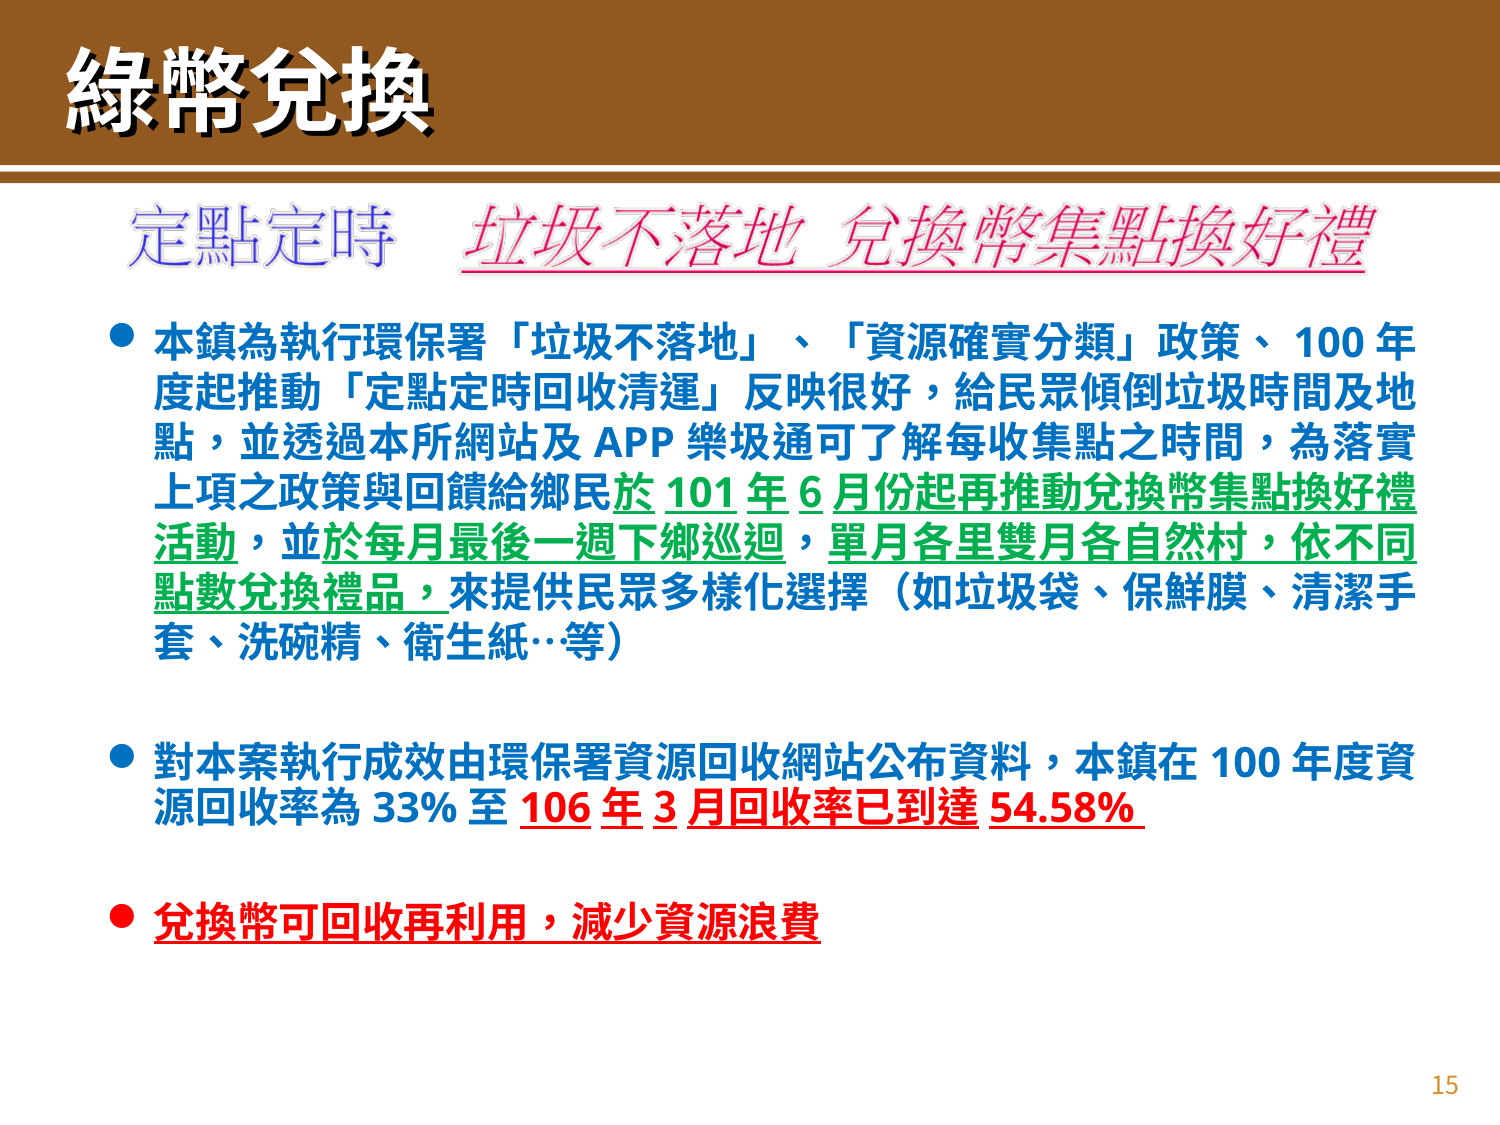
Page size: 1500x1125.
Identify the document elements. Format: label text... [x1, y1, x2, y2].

text_box <編號> [1350, 1061, 1475, 1103]
picture [28, 184, 1464, 280]
list 本鎮為執行環保署「垃圾不落地」、「資源確實分類」政策、100年度起推動「定點定時回收清運」反映很好，給民眾傾倒垃圾時間及地點，並透過本所網站及APP樂圾通可了解每收集點之時間，為落實上項之政策與回饋給鄉民於101年6月份起再推動兌換幣集點換好禮活動，並於每月最後一週下鄉巡迴，單月各里雙月各自然村，依不同點數兌換禮品，來提供民眾多樣化選擇（如垃圾袋、保鮮膜、清潔手套、洗碗精、衛生紙…等） 對本案執行成效由環保署資源回收網站公布資料，本鎮在100年度資源回收率為33%至106年3月回收率已到達54.58% 兌換幣可回收再利用，減少資源浪費 [50, 308, 1433, 1035]
title 綠幣兌換 [50, 19, 1476, 157]
